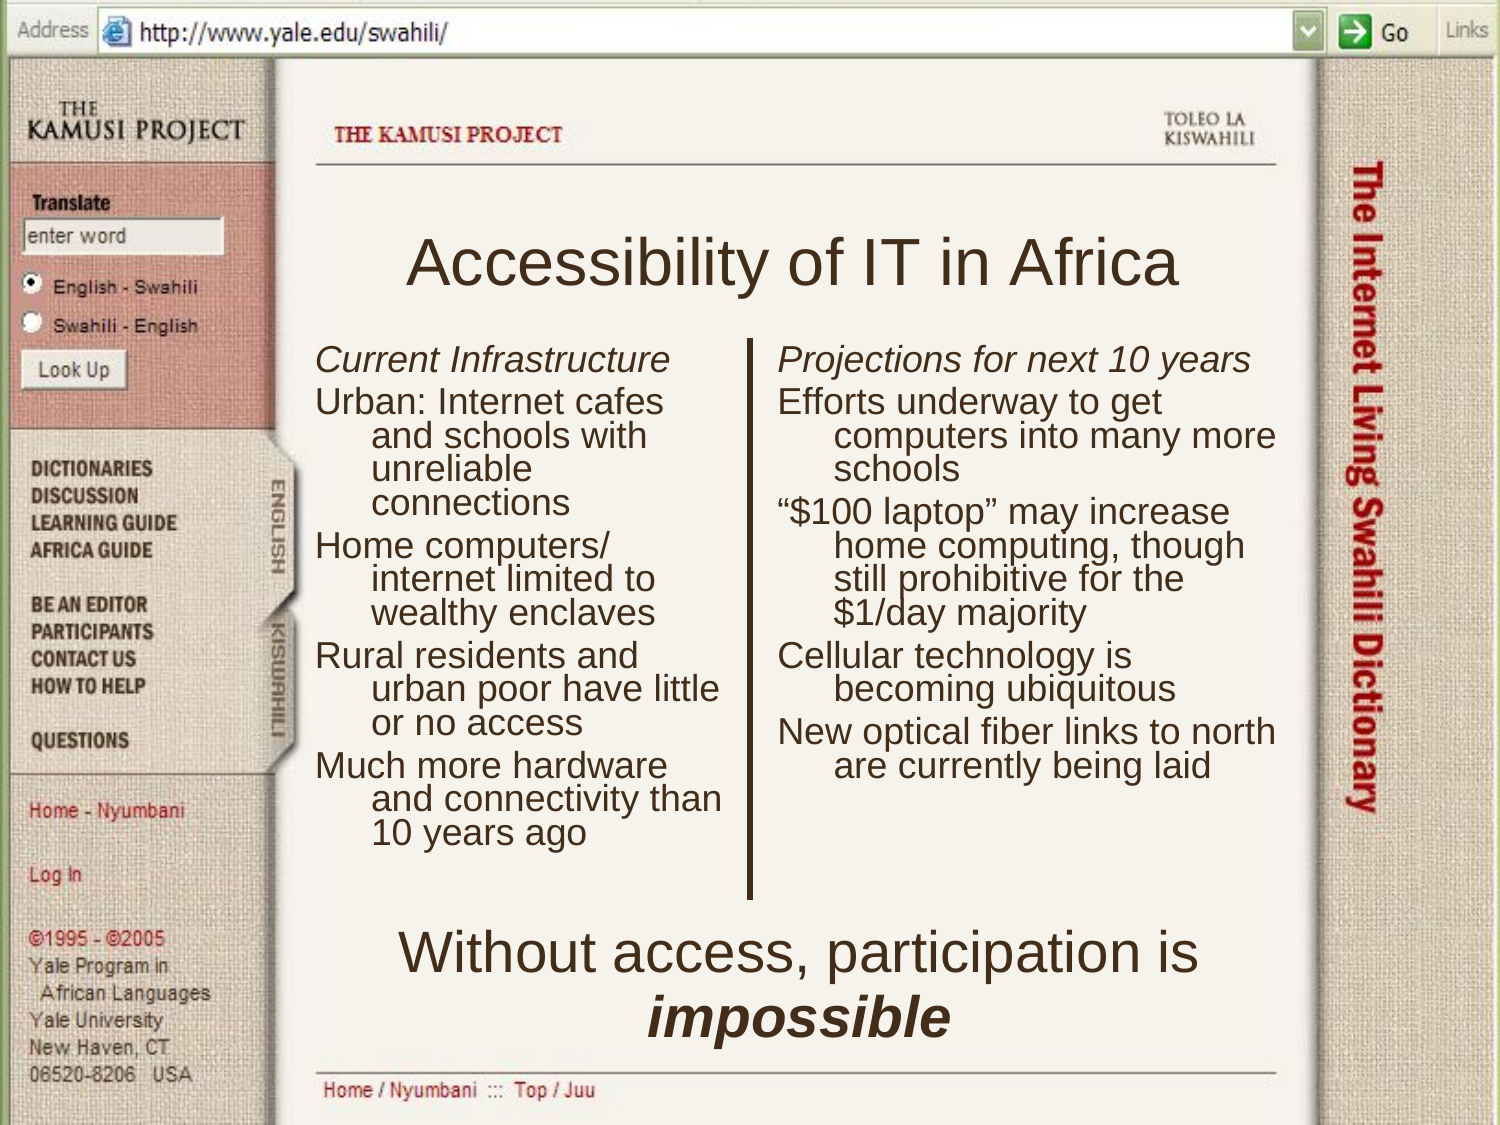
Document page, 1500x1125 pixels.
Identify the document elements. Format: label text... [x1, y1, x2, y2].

title Accessibility of IT in Africa [287, 200, 1300, 326]
picture [0, 0, 1500, 1125]
text_box Without access, participation is impossible [312, 912, 1288, 1058]
list Projections for next 10 years Efforts underway to get computers into many more schools “$100 laptop” may increase home computing, though still prohibitive for the $1/day majority Cellular technology is becoming ubiquitous New optical fiber links to north are currently being laid [762, 337, 1300, 949]
list Current Infrastructure Urban: Internet cafes and schools with unreliable connections Home computers/ internet limited to wealthy enclaves Rural residents and urban poor have little or no access Much more hardware and connectivity than 10 years ago [300, 337, 751, 943]
